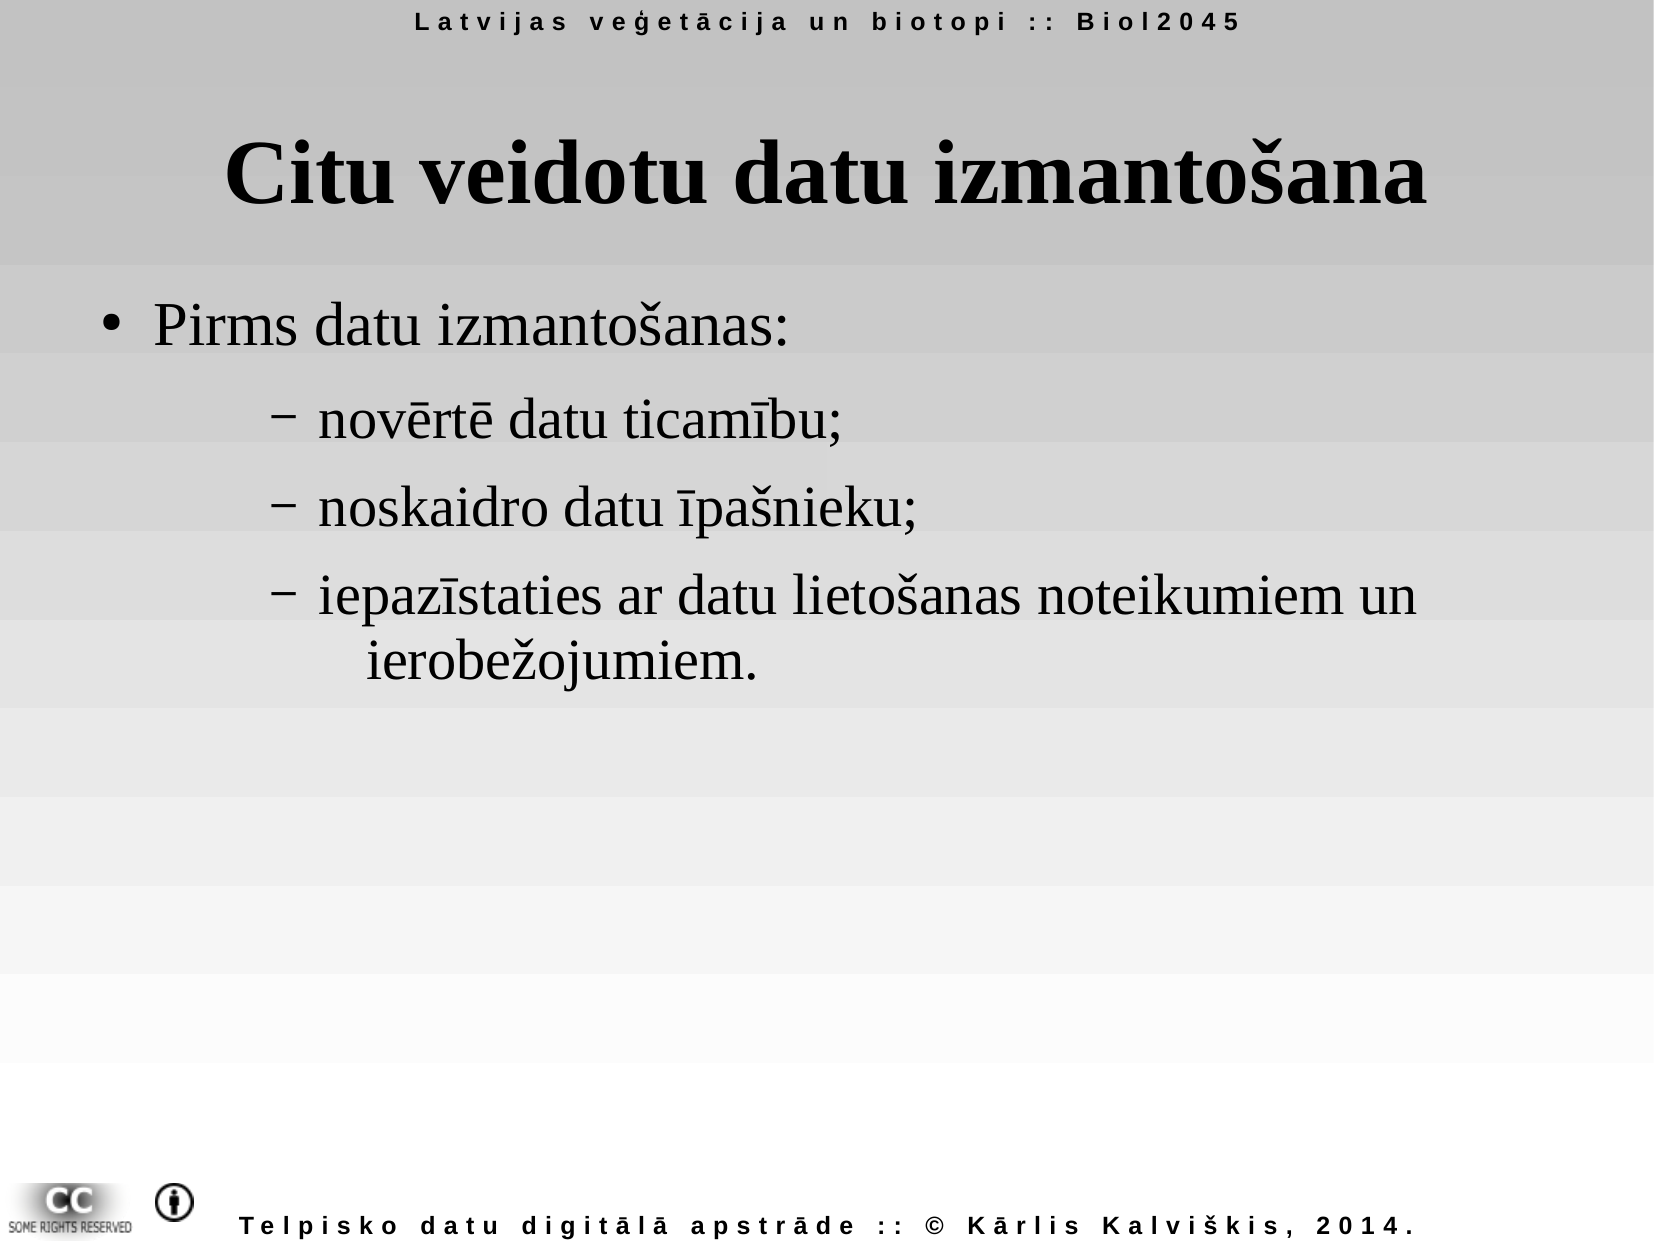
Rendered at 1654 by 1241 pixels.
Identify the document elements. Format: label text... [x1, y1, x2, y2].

list Pirms datu izmantošanas: novērtē datu ticamību; noskaidro datu īpašnieku; iepazīstaties ar datu lietošanas noteikumiem un ierobežojumiem. [82, 289, 1571, 1113]
title Citu veidotu datu izmantošana [29, 49, 1625, 296]
picture [0, 0, 1654, 1241]
